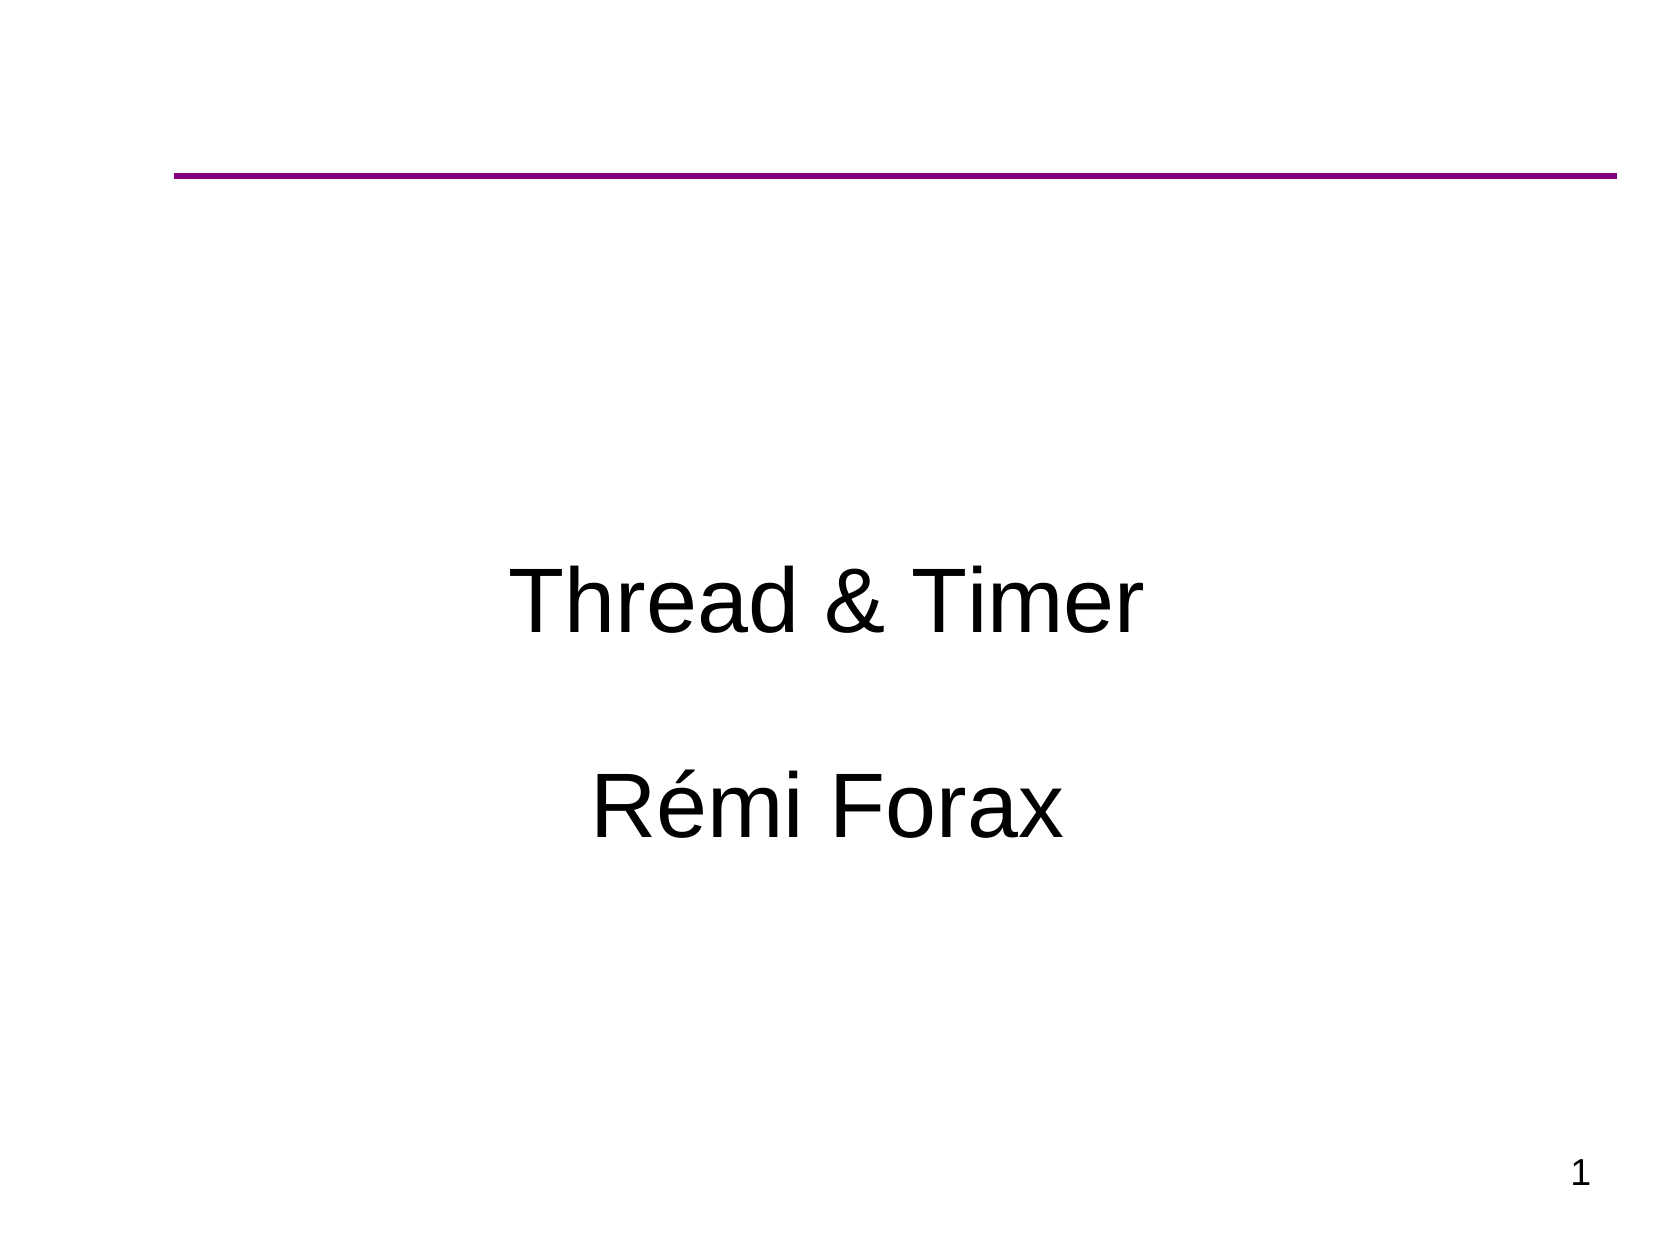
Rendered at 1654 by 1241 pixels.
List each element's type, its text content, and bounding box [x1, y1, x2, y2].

subtitle Thread & Timer Rémi Forax [121, 244, 1534, 1162]
